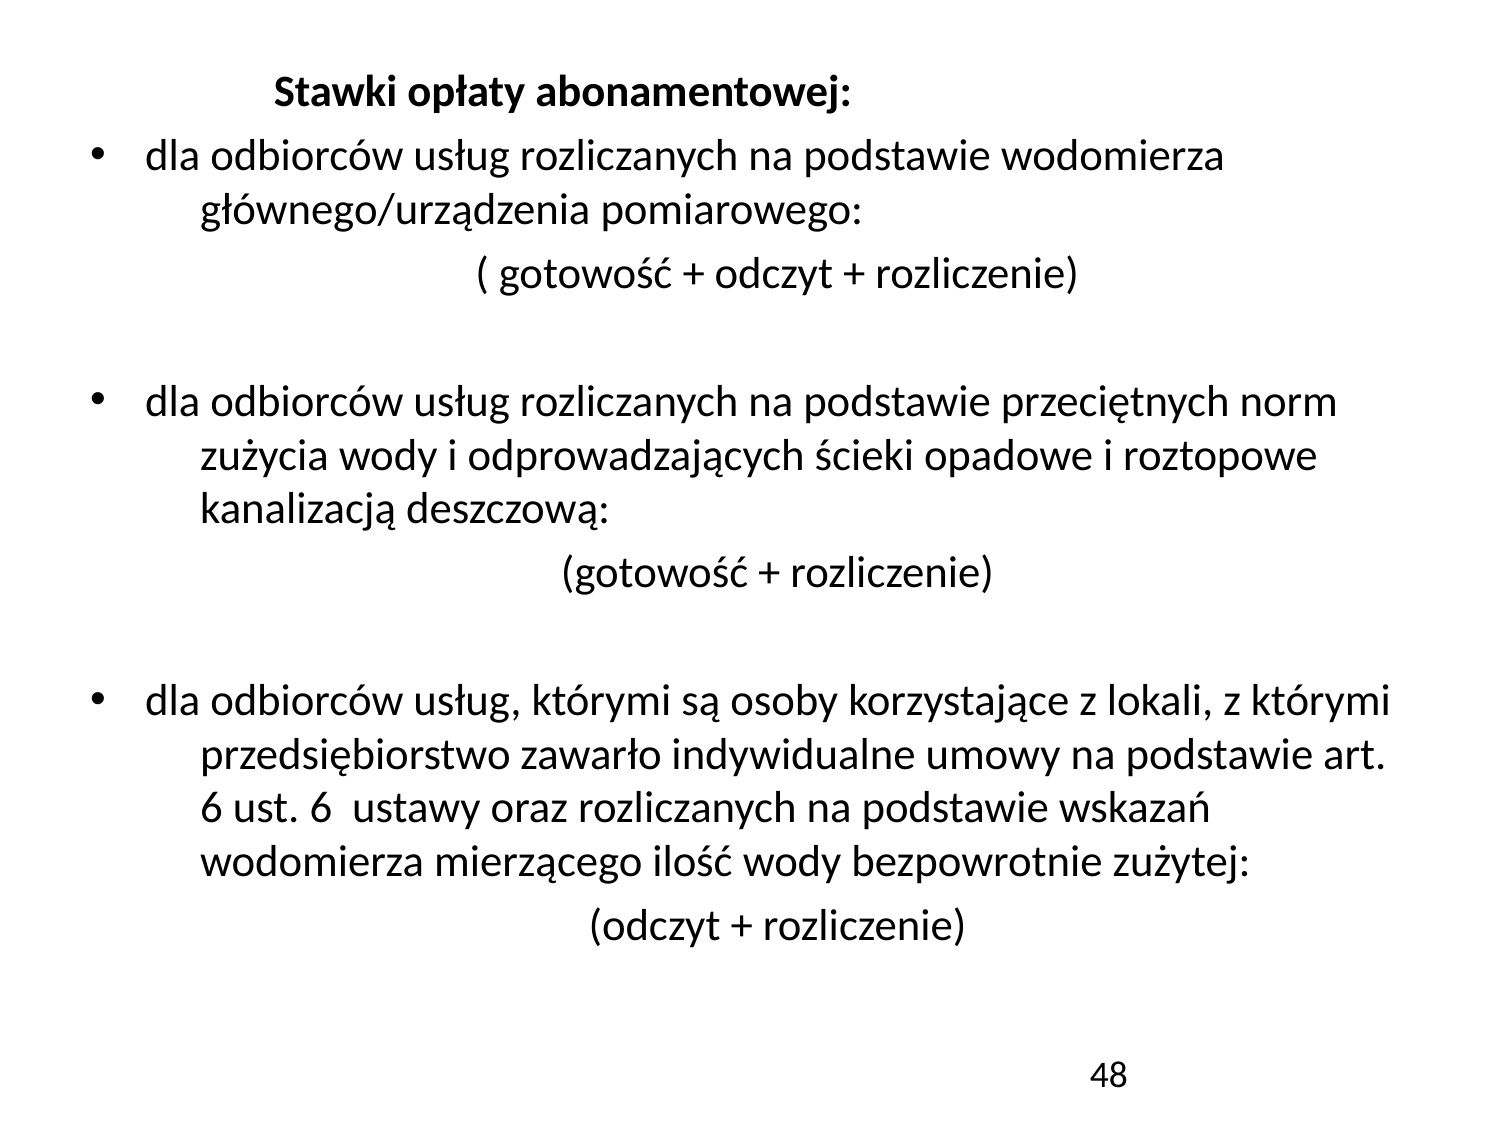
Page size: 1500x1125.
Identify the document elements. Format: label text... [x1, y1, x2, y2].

text_box 44 [1074, 1042, 1426, 1103]
list Stawki opłaty abonamentowej: dla odbiorców usług rozliczanych na podstawie wodomierza głównego/urządzenia pomiarowego: ( gotowość + odczyt + rozliczenie) dla odbiorców usług rozliczanych na podstawie przeciętnych norm zużycia wody i odprowadzających ścieki opadowe i roztopowe kanalizacją deszczową: (gotowość + rozliczenie) dla odbiorców usług, którymi są osoby korzystające z lokali, z którymi przedsiębiorstwo zawarło indywidualne umowy na podstawie art. 6 ust. 6 ustawy oraz rozliczanych na podstawie wskazań wodomierza mierzącego ilość wody bezpowrotnie zużytej: (odczyt + rozliczenie) [75, 54, 1426, 1005]
